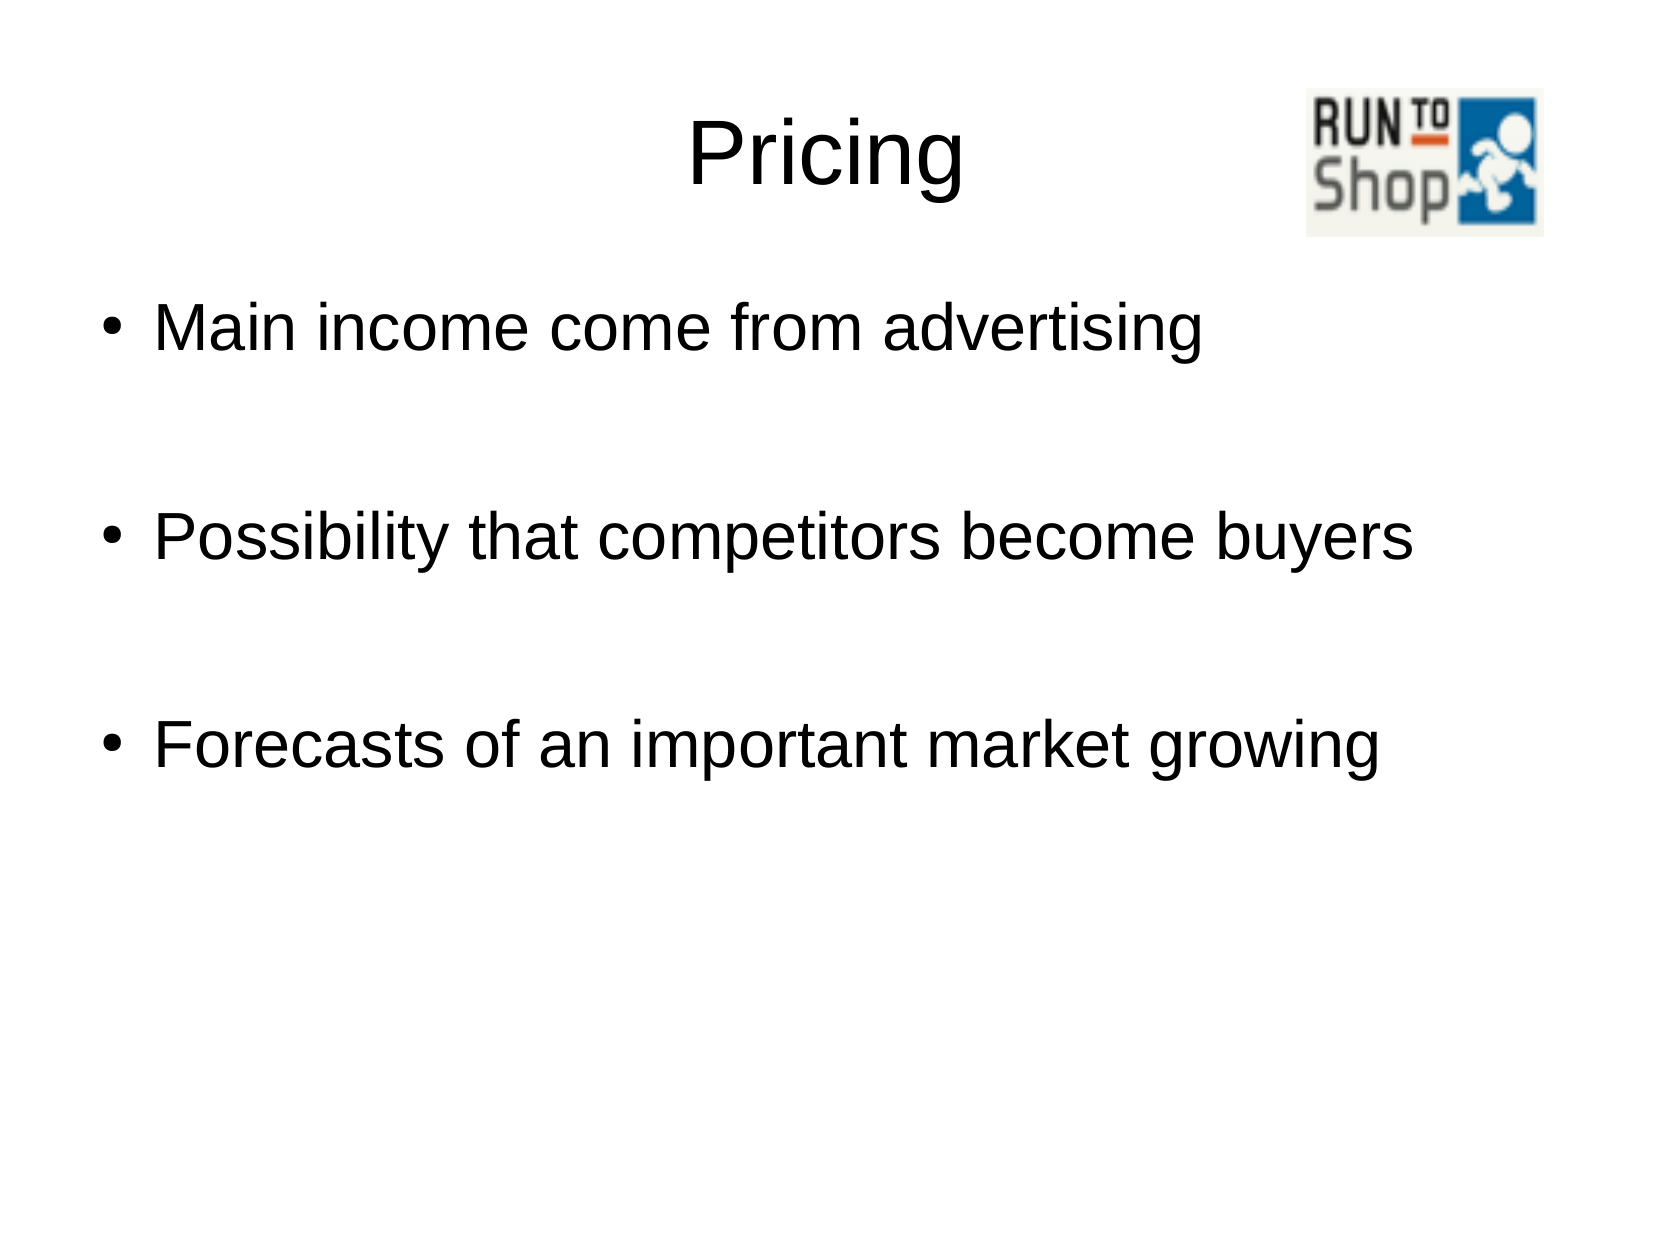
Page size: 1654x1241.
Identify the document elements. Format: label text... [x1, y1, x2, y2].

list Main income come from advertising Possibility that competitors become buyers Forecasts of an important market growing [82, 290, 1571, 1094]
picture [1306, 88, 1544, 237]
title Pricing [82, 49, 1571, 257]
